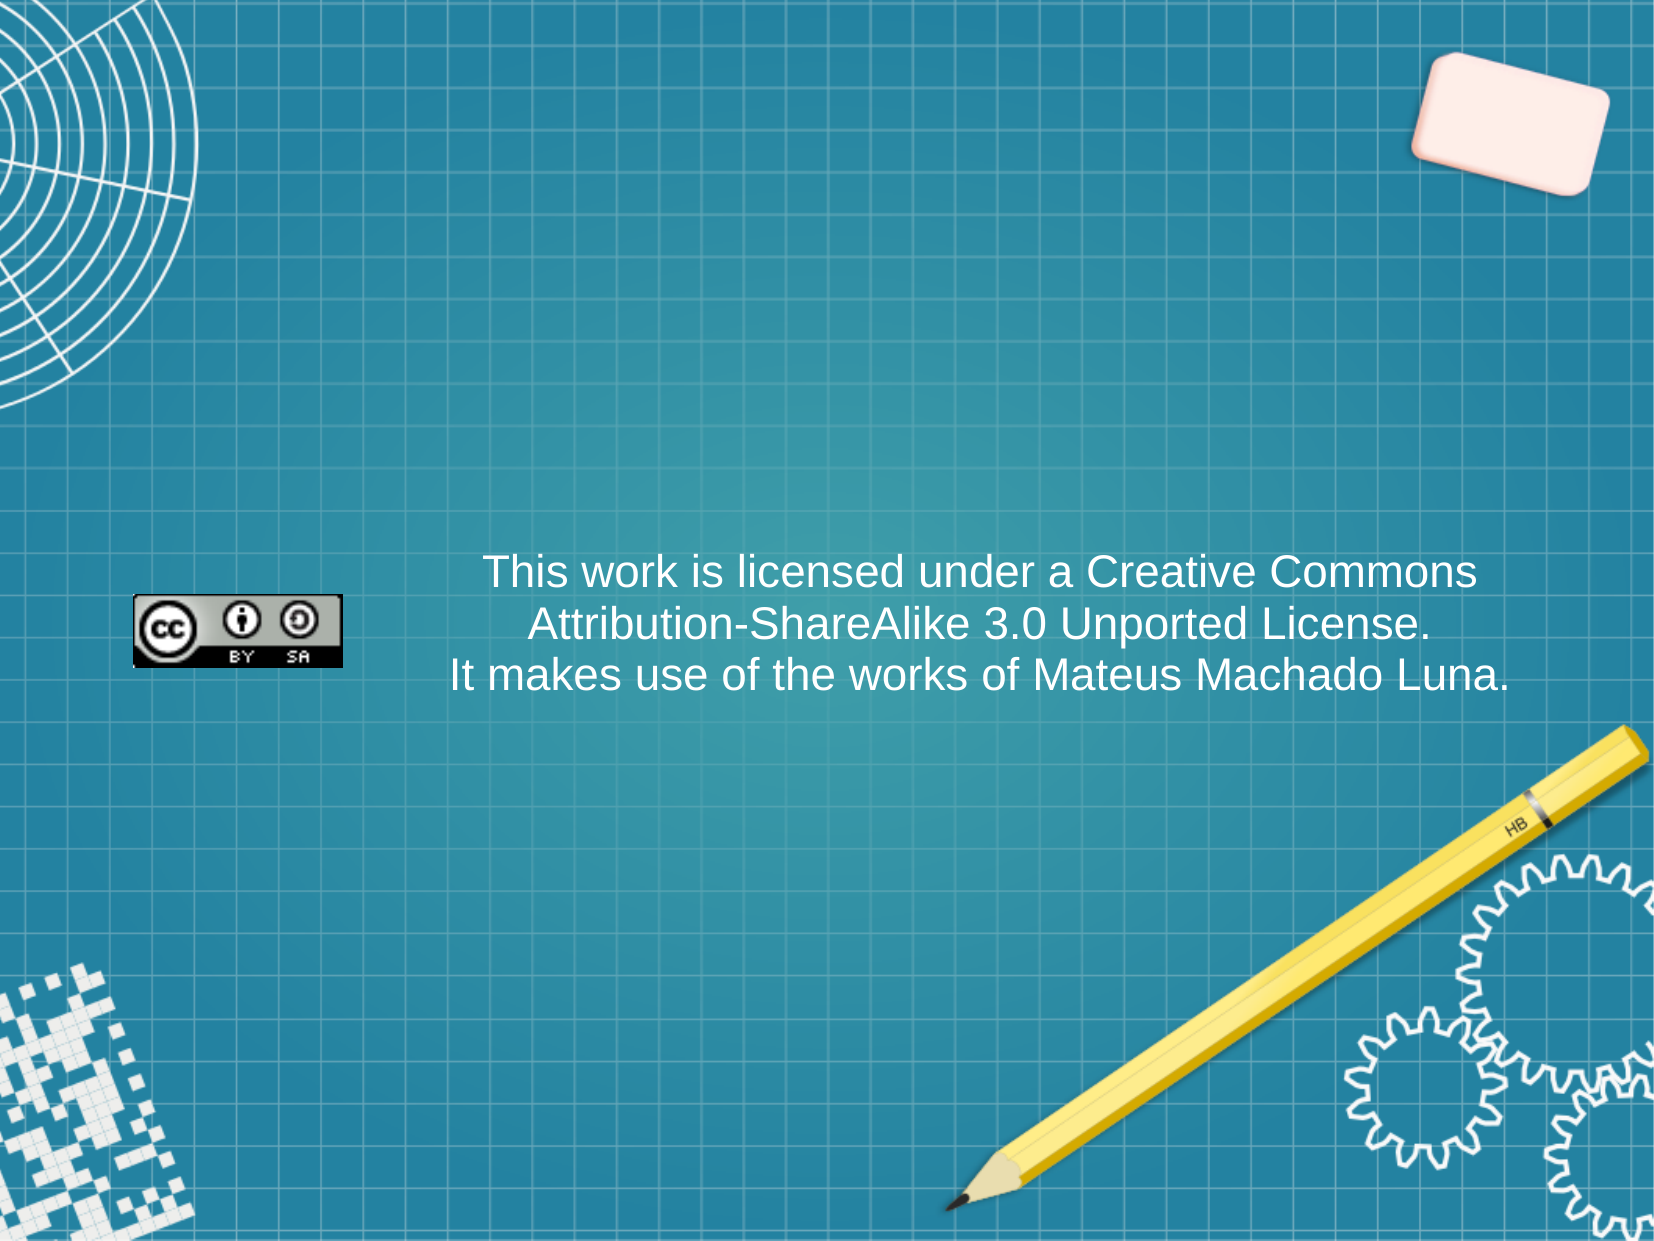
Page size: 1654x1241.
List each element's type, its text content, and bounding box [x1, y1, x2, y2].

title This work is licensed under a Creative Commons Attribution-ShareAlike 3.0 Unported License. It makes use of the works of Mateus Machado Luna. [389, 519, 1571, 727]
picture [0, 0, 1654, 1241]
